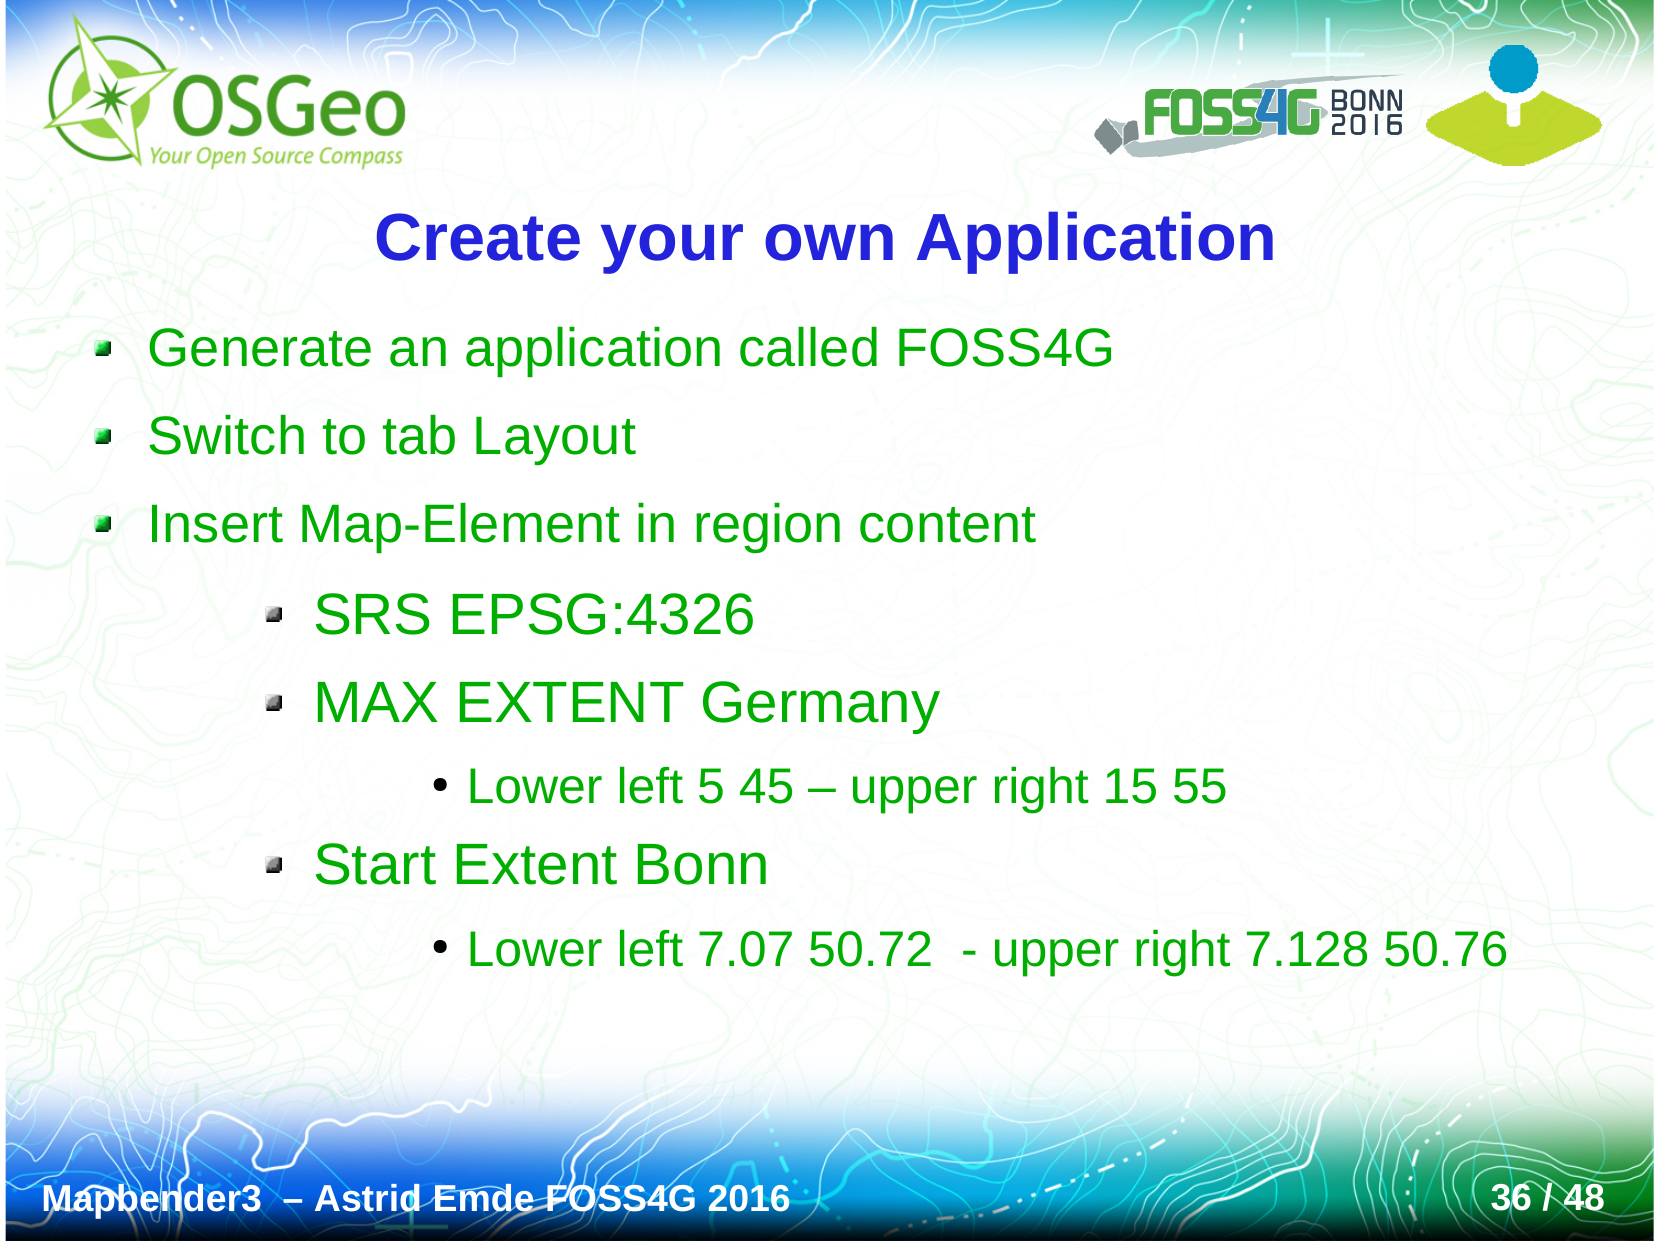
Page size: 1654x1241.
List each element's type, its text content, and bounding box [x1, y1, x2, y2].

title Create your own Application [82, 188, 1571, 361]
list Generate an application called FOSS4G Switch to tab Layout Insert Map-Element in region content SRS EPSG:4326 MAX EXTENT Germany Lower left 5 45 – upper right 15 55 Start Extent Bonn Lower left 7.07 50.72 - upper right 7.128 50.76 [76, 317, 1565, 1122]
picture [5, 0, 1654, 1241]
